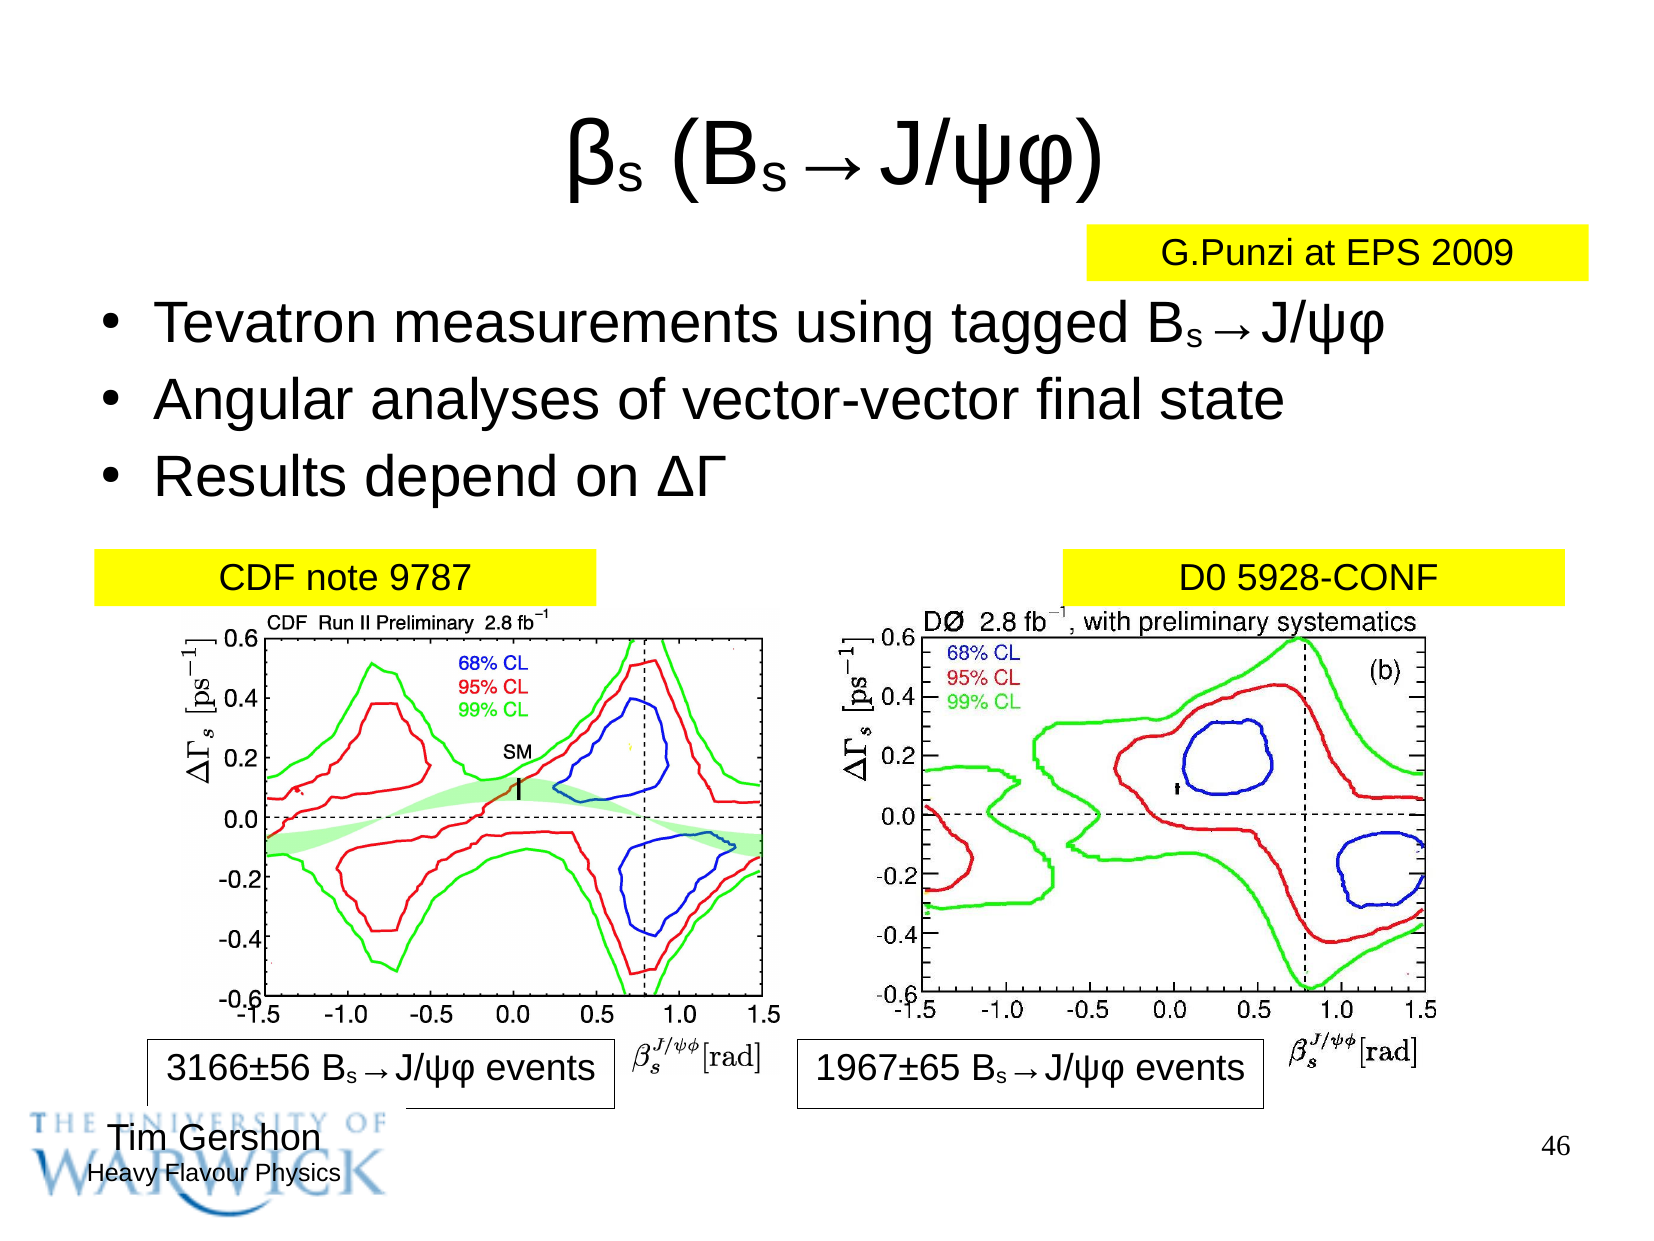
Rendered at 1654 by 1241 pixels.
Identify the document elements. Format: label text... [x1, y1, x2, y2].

text_box D0 5928-CONF [1062, 549, 1565, 607]
title βs (Bs→J/ψφ) [82, 56, 1571, 250]
text_box CDF note 9787 [94, 549, 597, 607]
text_box 3166±56 Bs→J/ψφ events [147, 1039, 615, 1109]
text_box G.Punzi at EPS 2009 [1086, 224, 1589, 282]
picture [19, 1106, 406, 1232]
picture [181, 608, 780, 1075]
picture [834, 602, 1436, 1068]
text_box Tim Gershon Heavy Flavour Physics [45, 1108, 383, 1194]
text_box 1967±65 Bs→J/ψφ events [797, 1039, 1264, 1109]
list Tevatron measurements using tagged Bs→J/ψφ Angular analyses of vector-vector final state Results depend on ΔΓ [82, 290, 1571, 1094]
